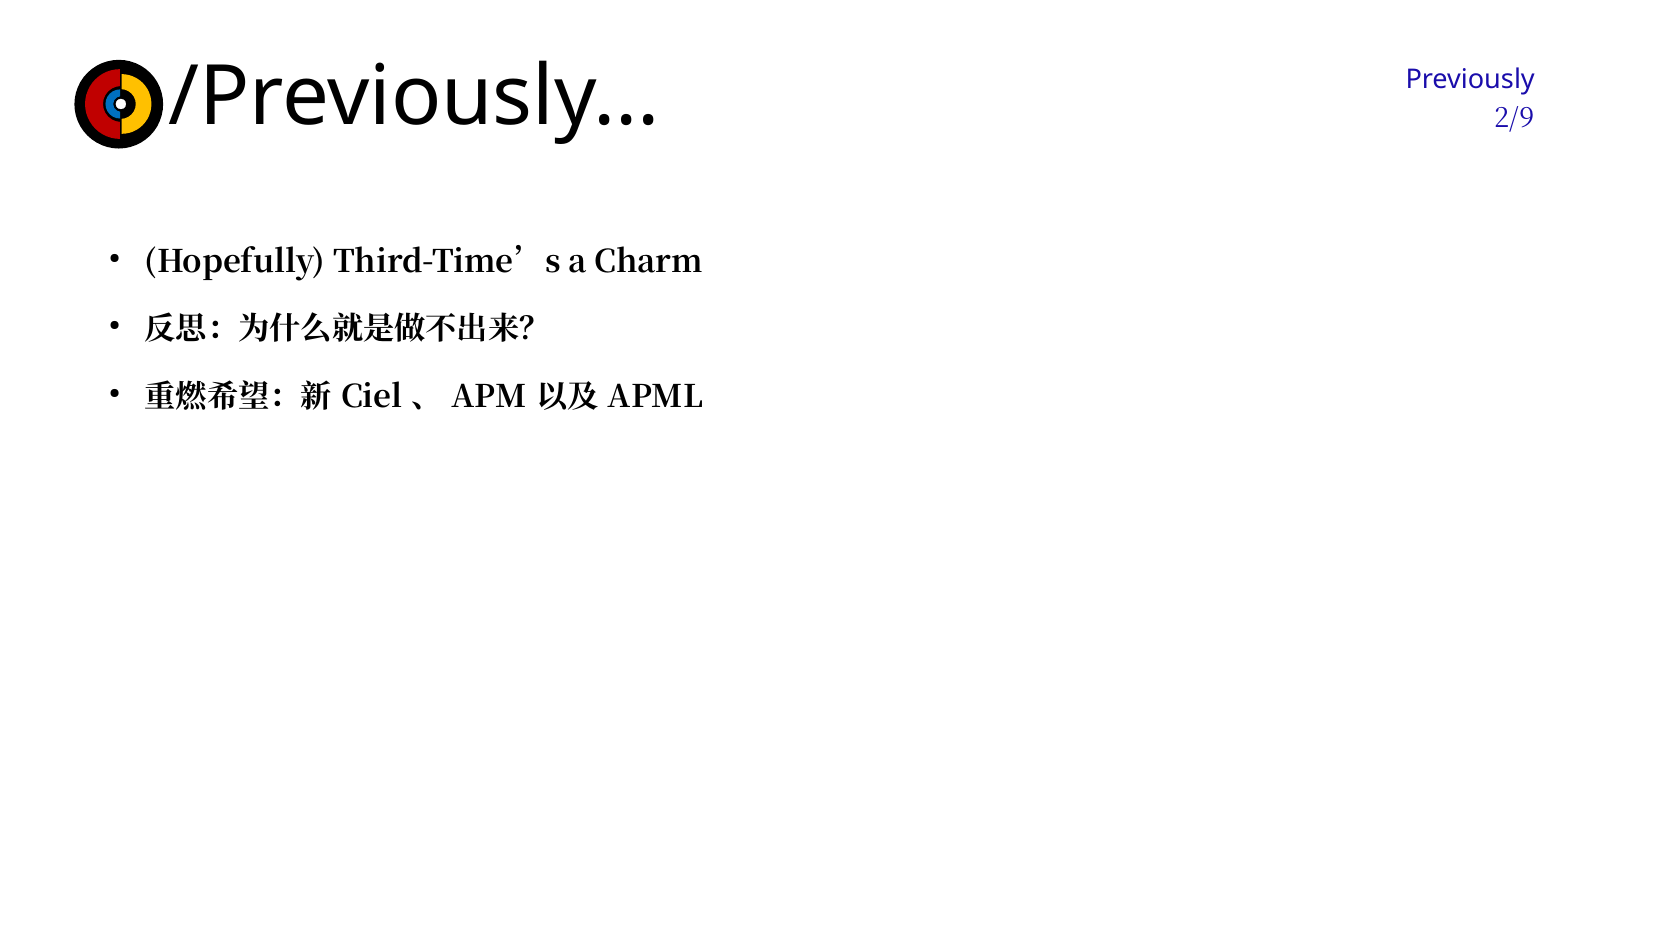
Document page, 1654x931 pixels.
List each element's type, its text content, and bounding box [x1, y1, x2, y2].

text_box Previously <编号>/9 [1390, 52, 1571, 223]
text_box (Hopefully) Third-Time’s a Charm 反思：为什么就是做不出来？ 重燃希望：新Ciel、APM以及APML [94, 206, 980, 425]
picture [71, 57, 153, 151]
text_box /Previously... [153, 28, 739, 163]
